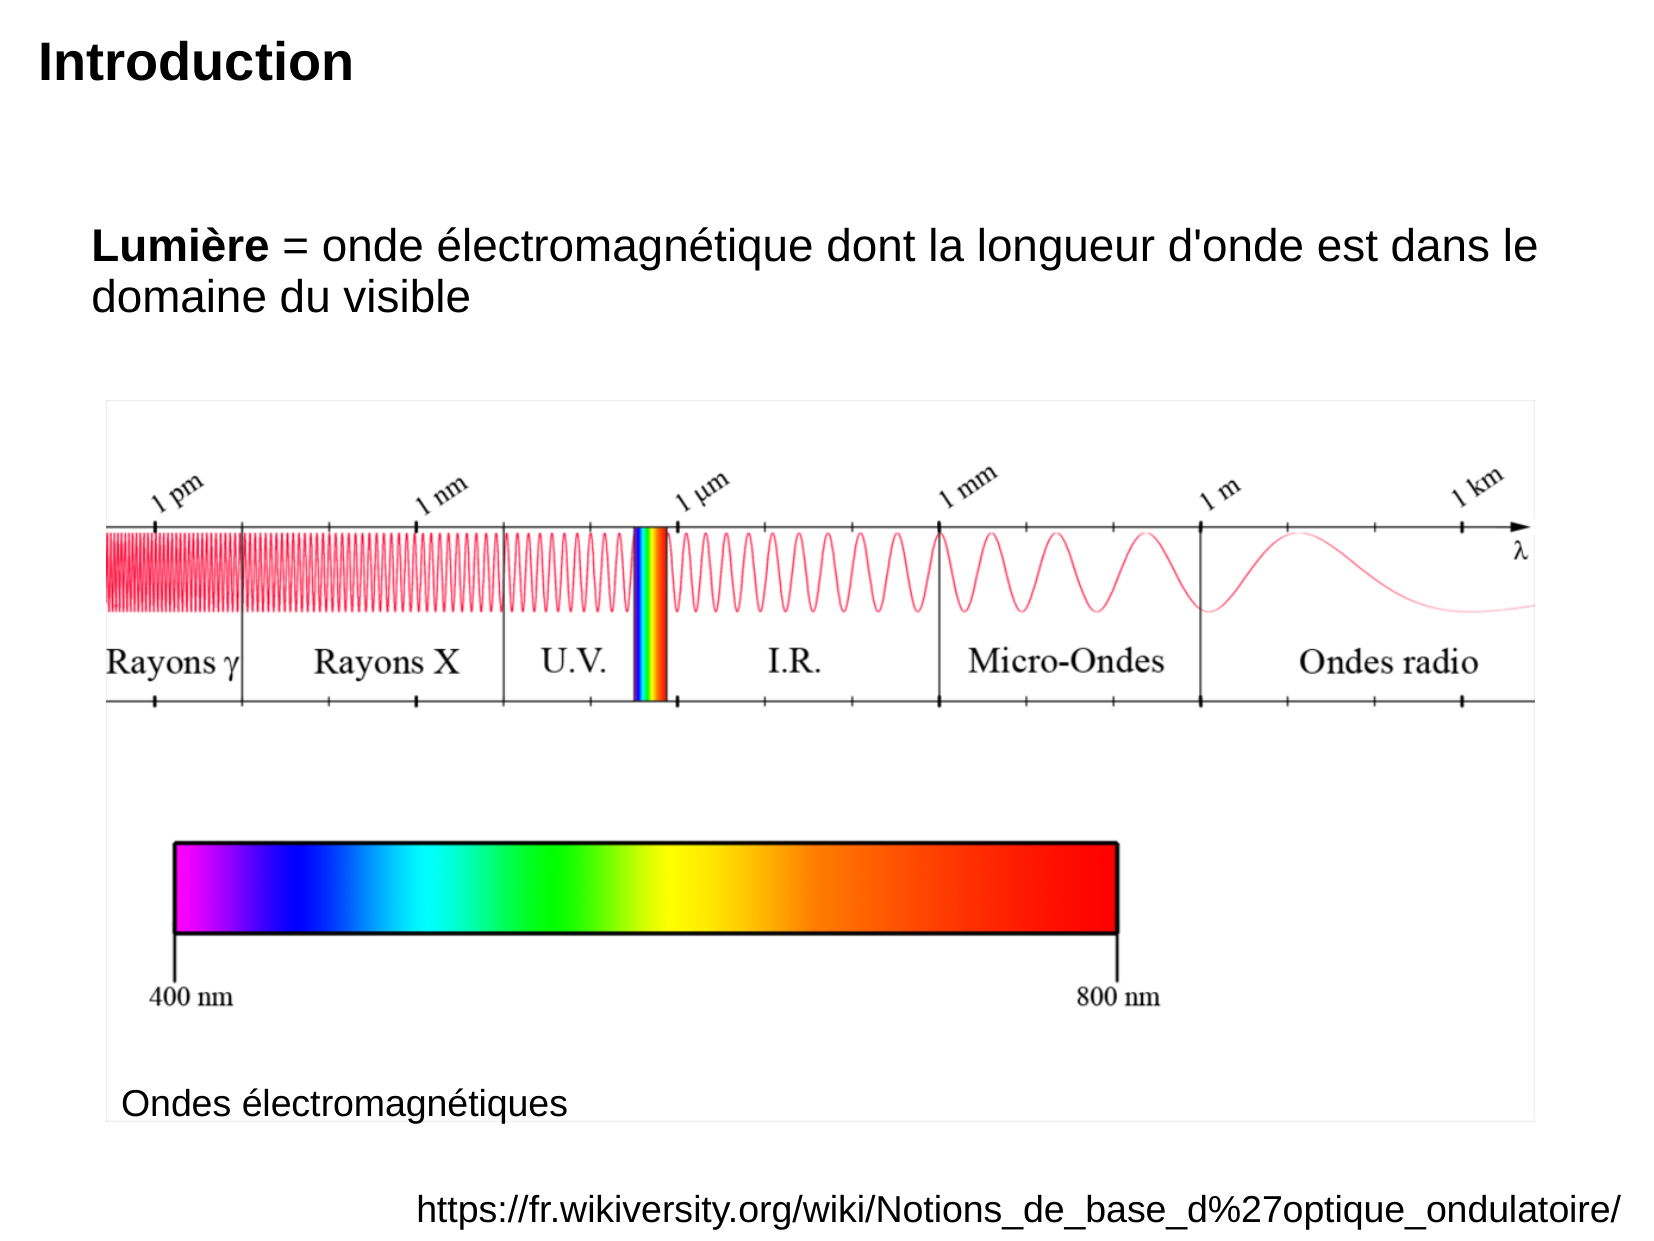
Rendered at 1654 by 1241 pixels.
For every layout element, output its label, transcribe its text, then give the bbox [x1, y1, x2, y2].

text_box Ondes électromagnétiques [106, 1074, 1241, 1132]
picture [106, 400, 1535, 1123]
text_box https://fr.wikiversity.org/wiki/Notions_de_base_d%27optique_ondulatoire/ [401, 1181, 1654, 1241]
text_box Lumière = onde électromagnétique dont la longueur d'onde est dans le domaine du visible [76, 212, 1625, 331]
text_box Introduction [23, 23, 768, 101]
